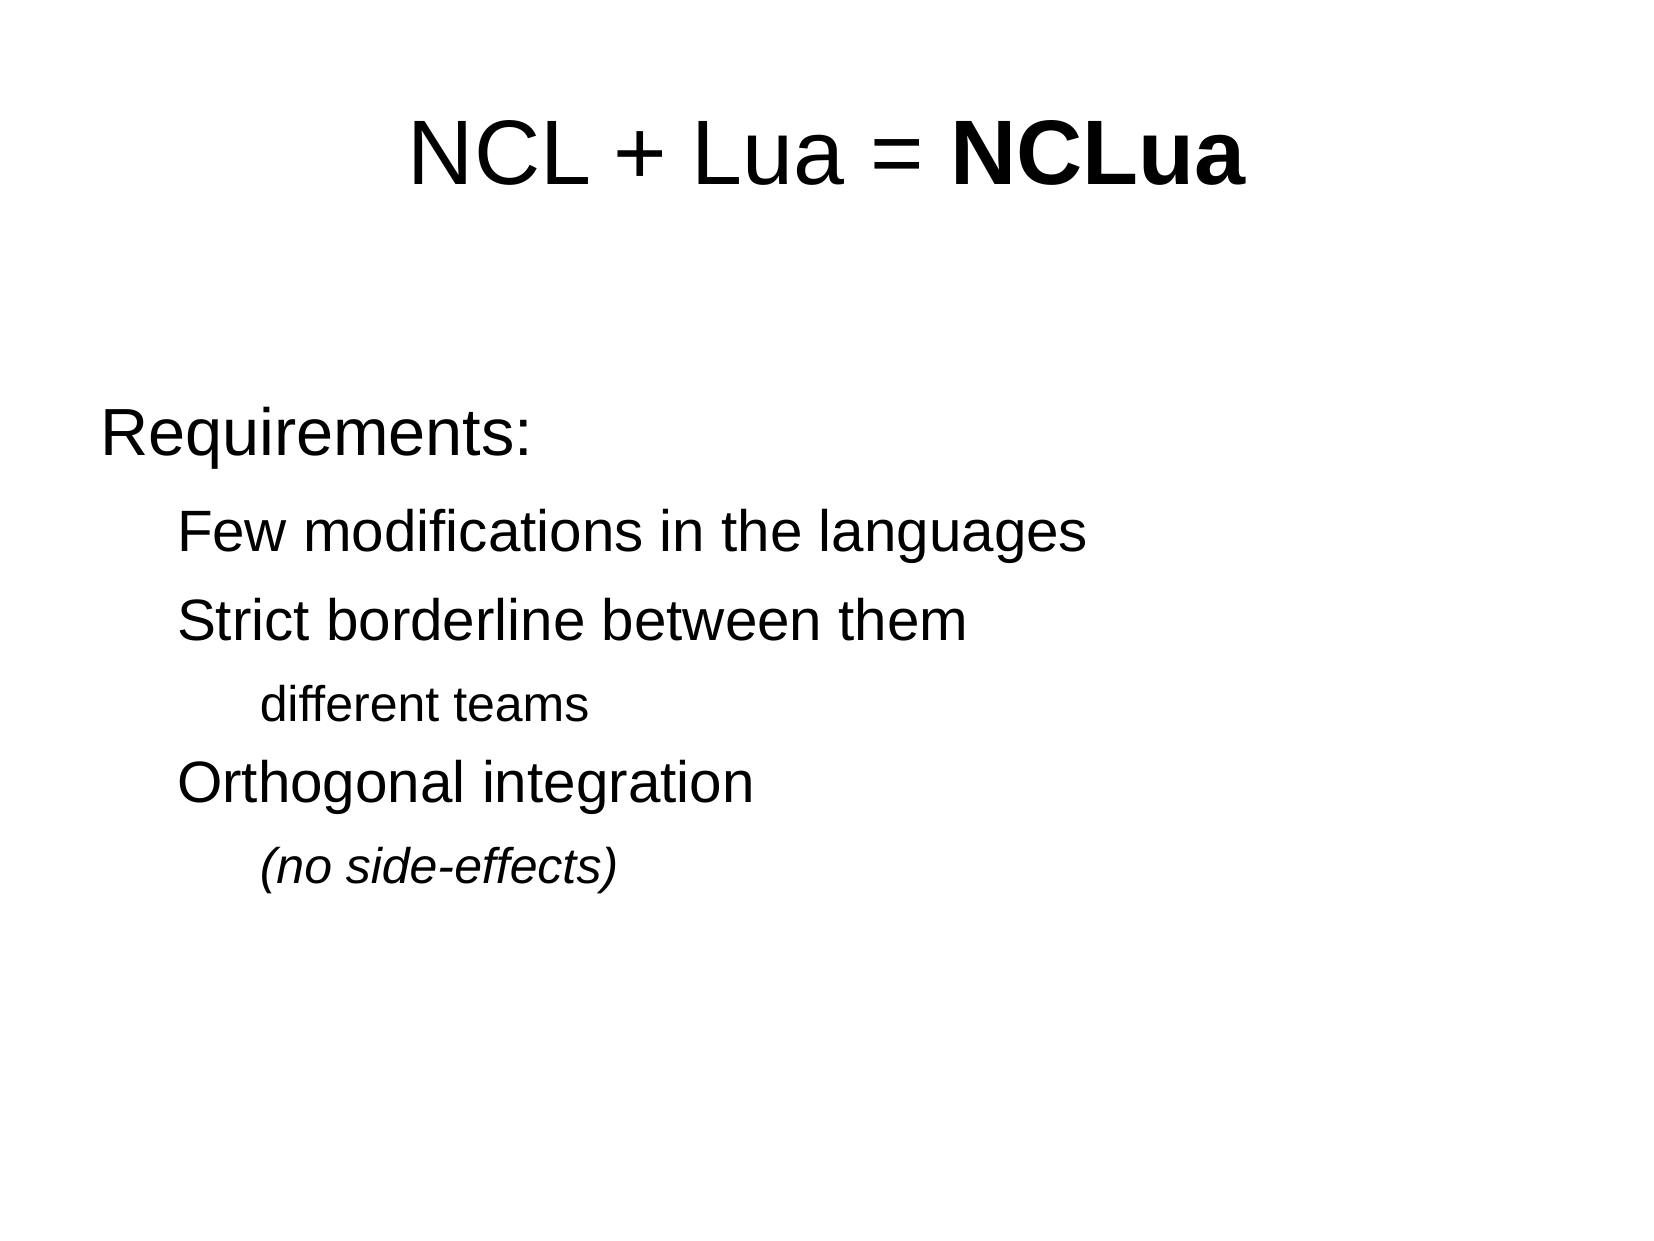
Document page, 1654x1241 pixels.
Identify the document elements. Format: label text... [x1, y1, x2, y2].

list Requirements: Few modifications in the languages Strict borderline between them different teams Orthogonal integration (no side-effects) [82, 290, 1571, 1094]
title NCL + Lua = NCLua [82, 49, 1571, 257]
